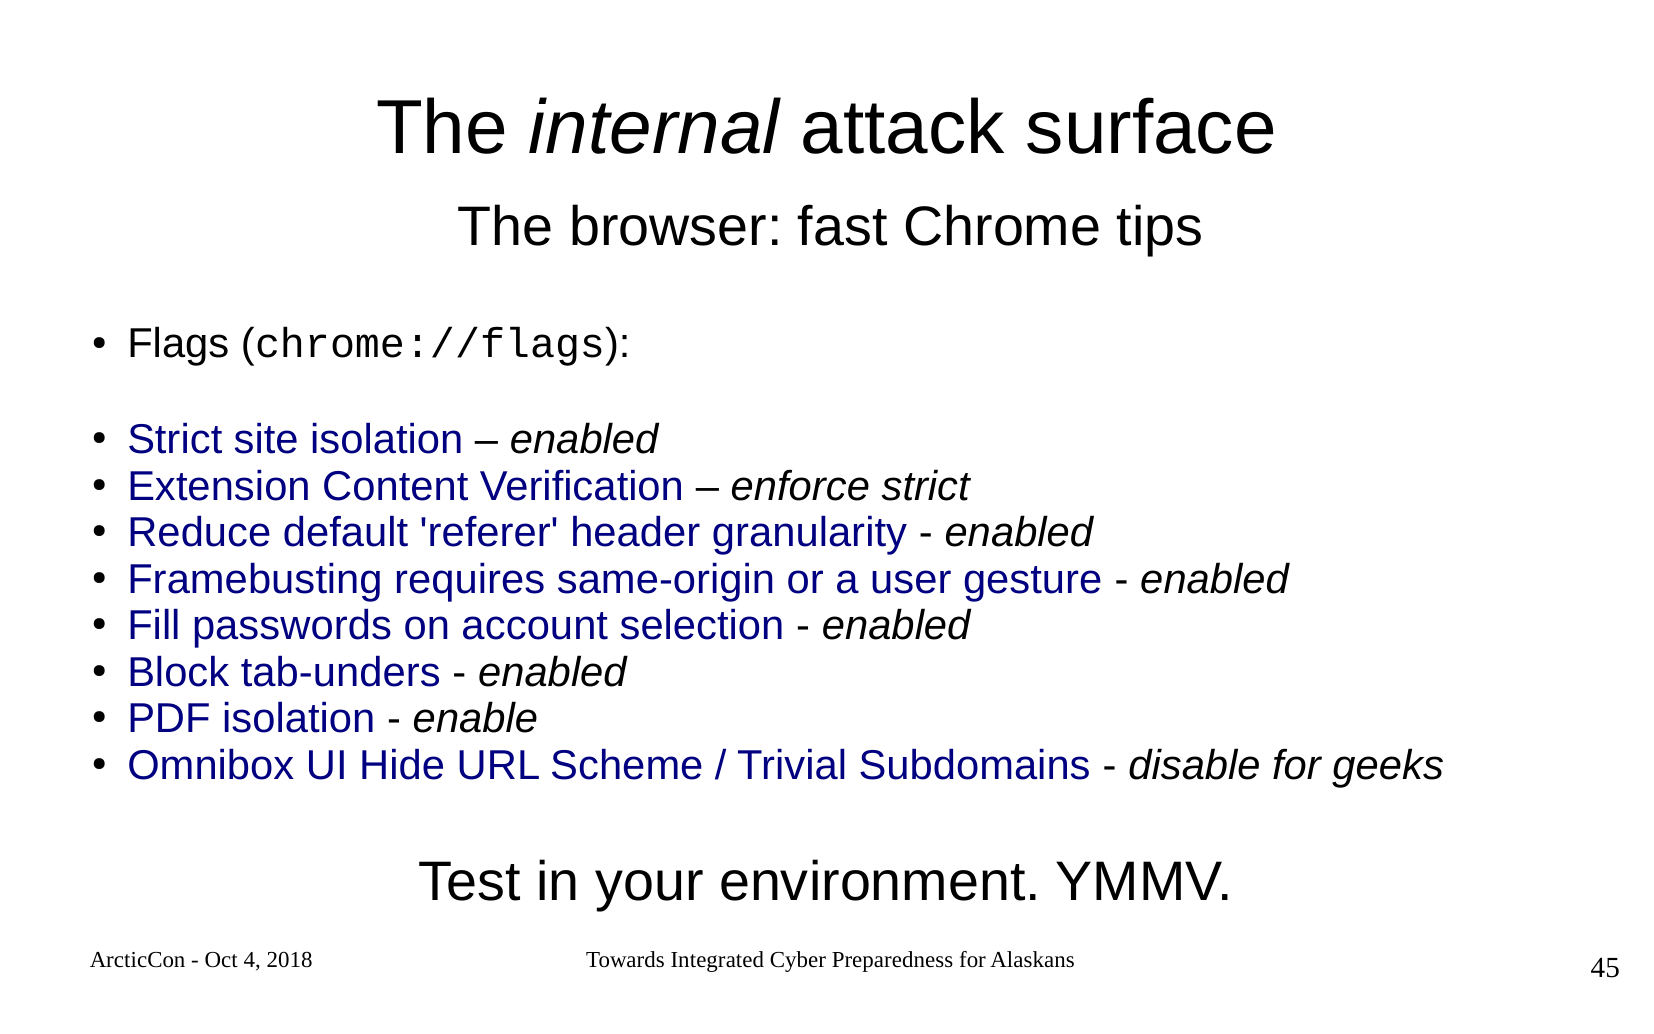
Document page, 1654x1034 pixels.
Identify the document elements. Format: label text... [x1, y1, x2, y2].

subtitle The browser: fast Chrome tips Flags (chrome://flags): Strict site isolation – enabled Extension Content Verification – enforce strict Reduce default 'referer' header granularity - enabled Framebusting requires same-origin or a user gesture - enabled Fill passwords on account selection - enabled Block tab-unders - enabled PDF isolation - enable Omnibox UI Hide URL Scheme / Trivial Subdomains - disable for geeks Test in your environment. YMMV. [82, 195, 1571, 986]
title The internal attack surface [82, 41, 1571, 195]
text_box <number> [1560, 951, 1621, 1023]
